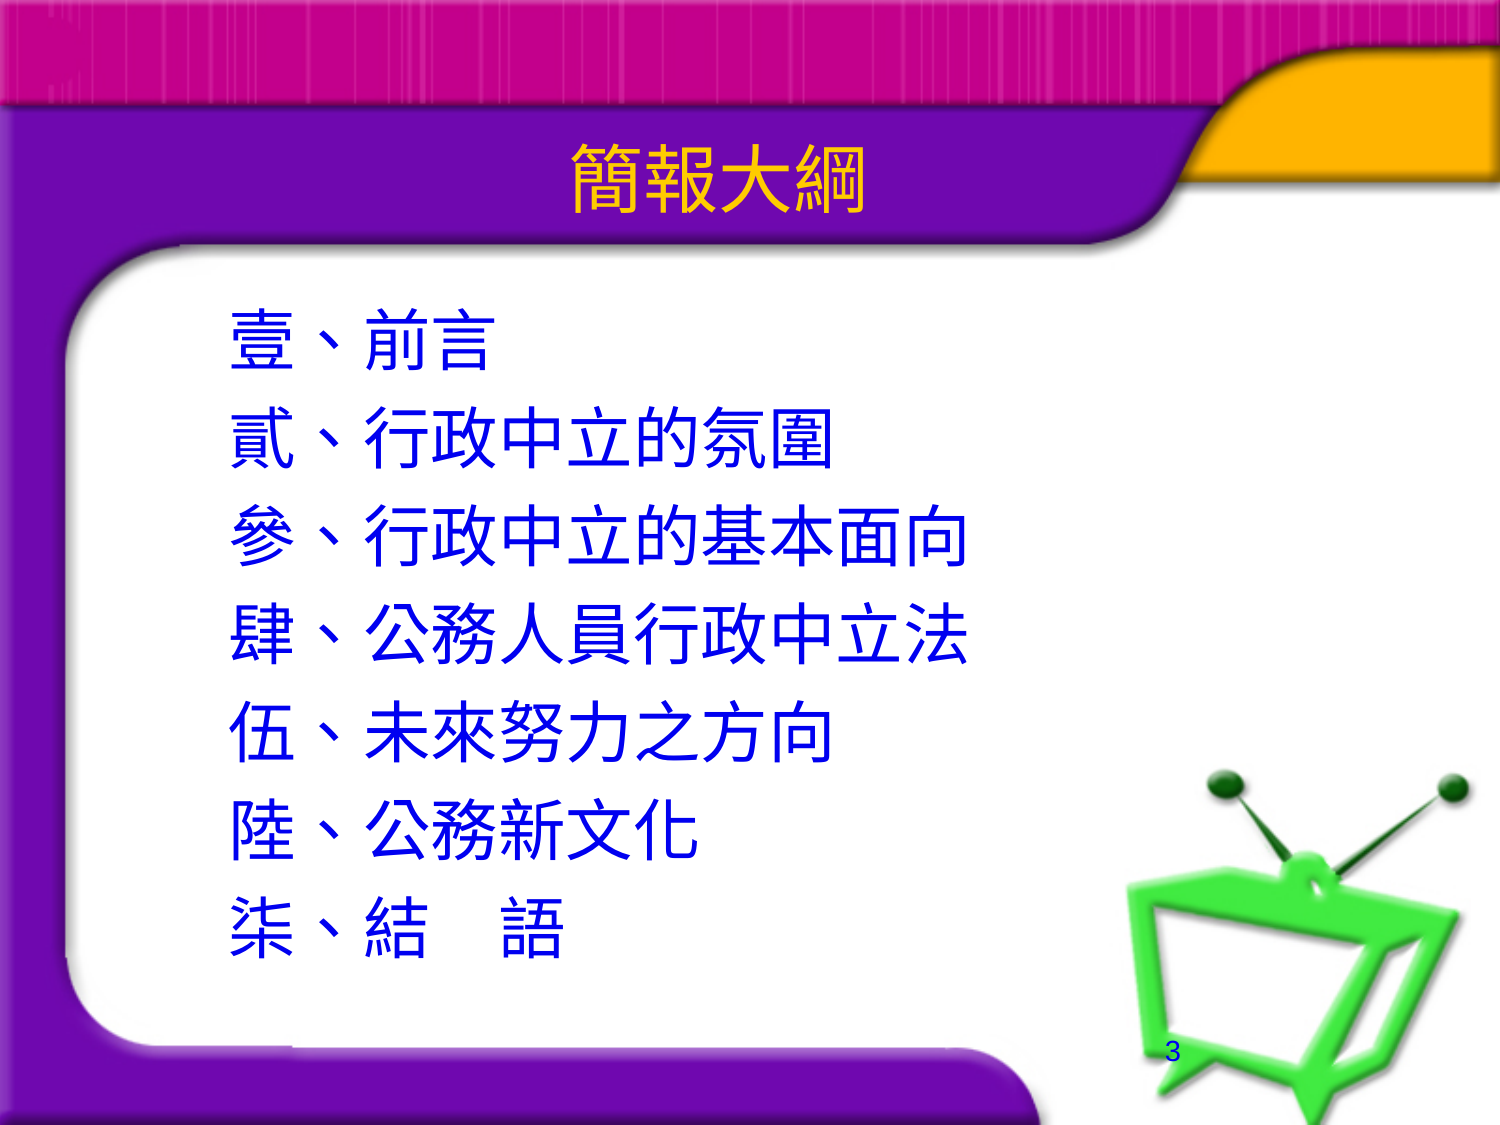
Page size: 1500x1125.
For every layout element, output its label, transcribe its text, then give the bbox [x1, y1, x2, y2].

list 壹、前言 貳、行政中立的氛圍 參、行政中立的基本面向 肆、公務人員行政中立法 伍、未來努力之方向 陸、公務新文化 柒、結 語 [162, 290, 1426, 976]
title 簡報大綱 [125, 125, 1313, 263]
text_box [1149, 1025, 1463, 1101]
